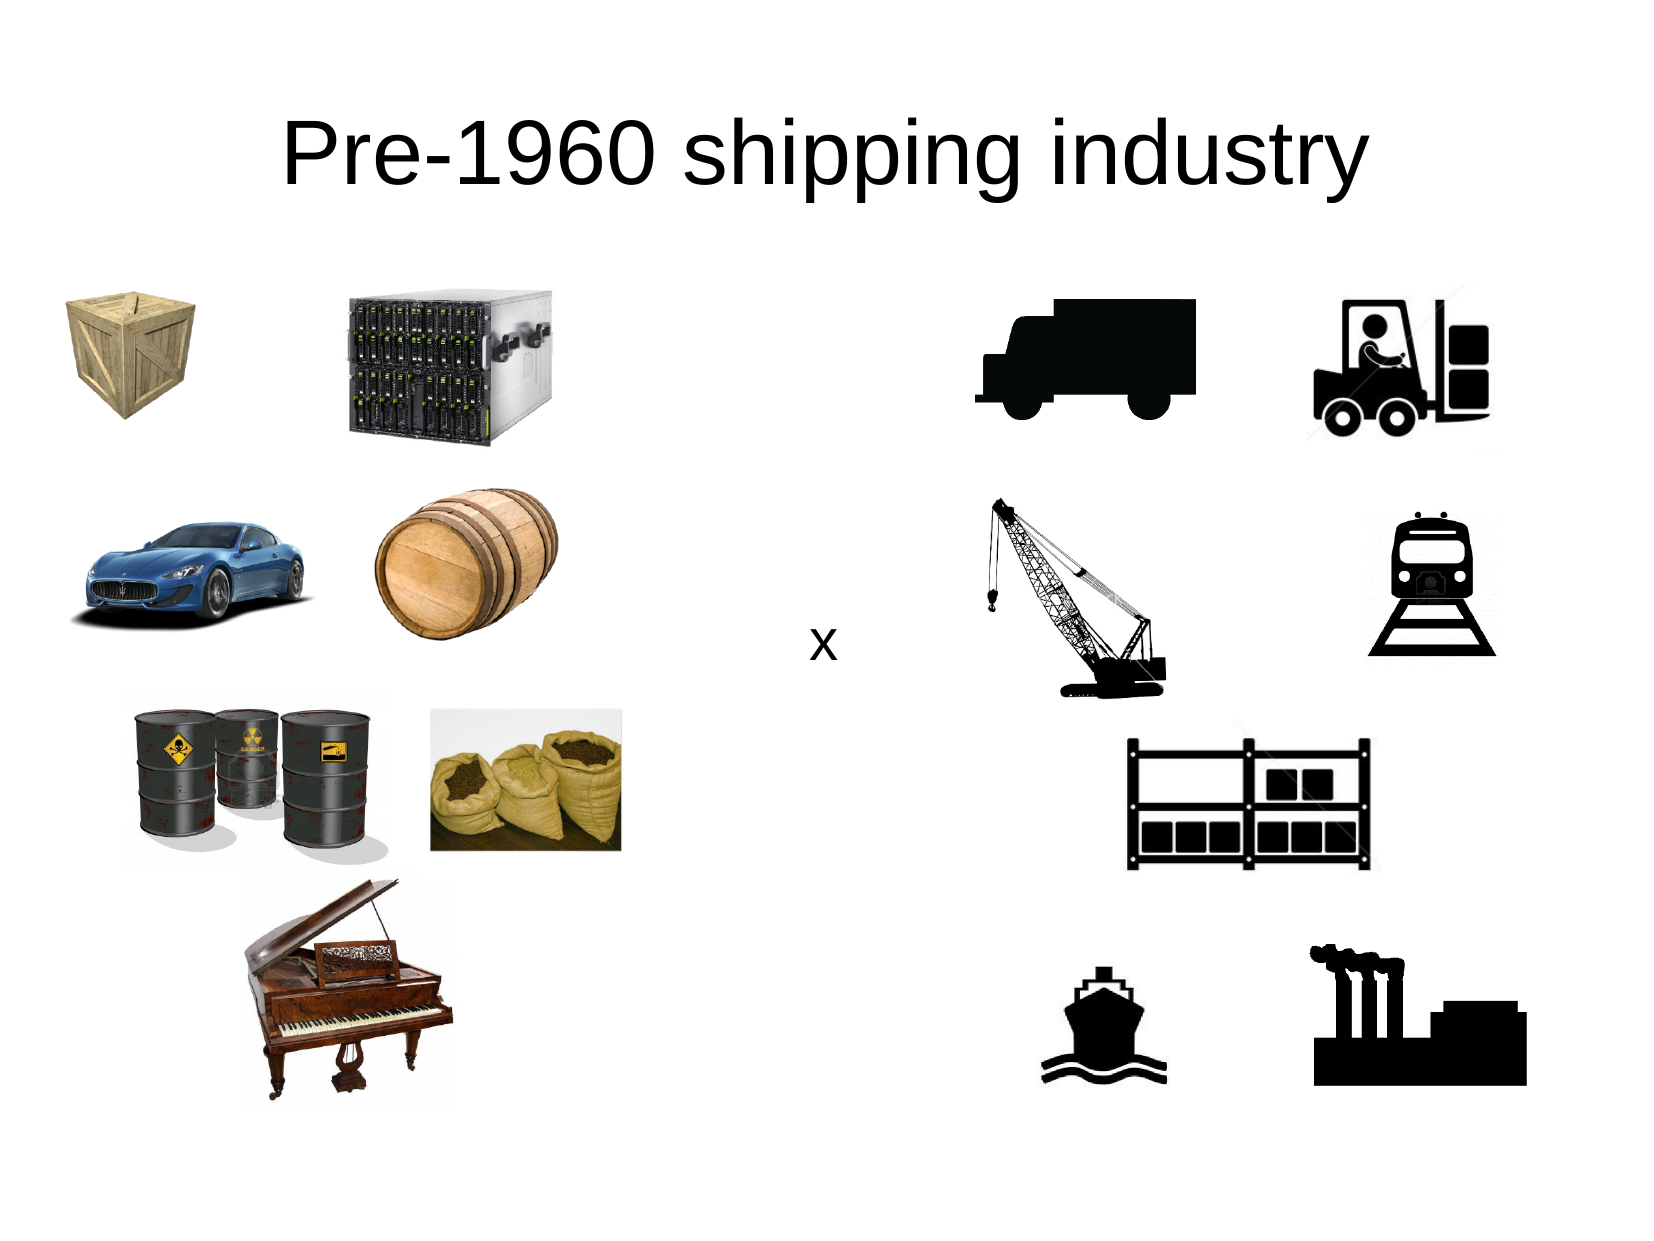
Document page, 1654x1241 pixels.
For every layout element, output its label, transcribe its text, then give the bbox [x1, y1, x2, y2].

title Pre-1960 shipping industry [82, 49, 1571, 257]
picture [339, 284, 556, 451]
picture [975, 491, 1178, 706]
picture [122, 674, 631, 1111]
picture [1307, 283, 1516, 451]
picture [348, 464, 586, 661]
picture [65, 291, 196, 421]
text_box x [795, 600, 856, 680]
picture [1363, 509, 1501, 667]
picture [1309, 944, 1531, 1086]
picture [60, 478, 320, 646]
picture [1035, 958, 1173, 1096]
picture [1109, 719, 1381, 878]
picture [975, 299, 1196, 421]
